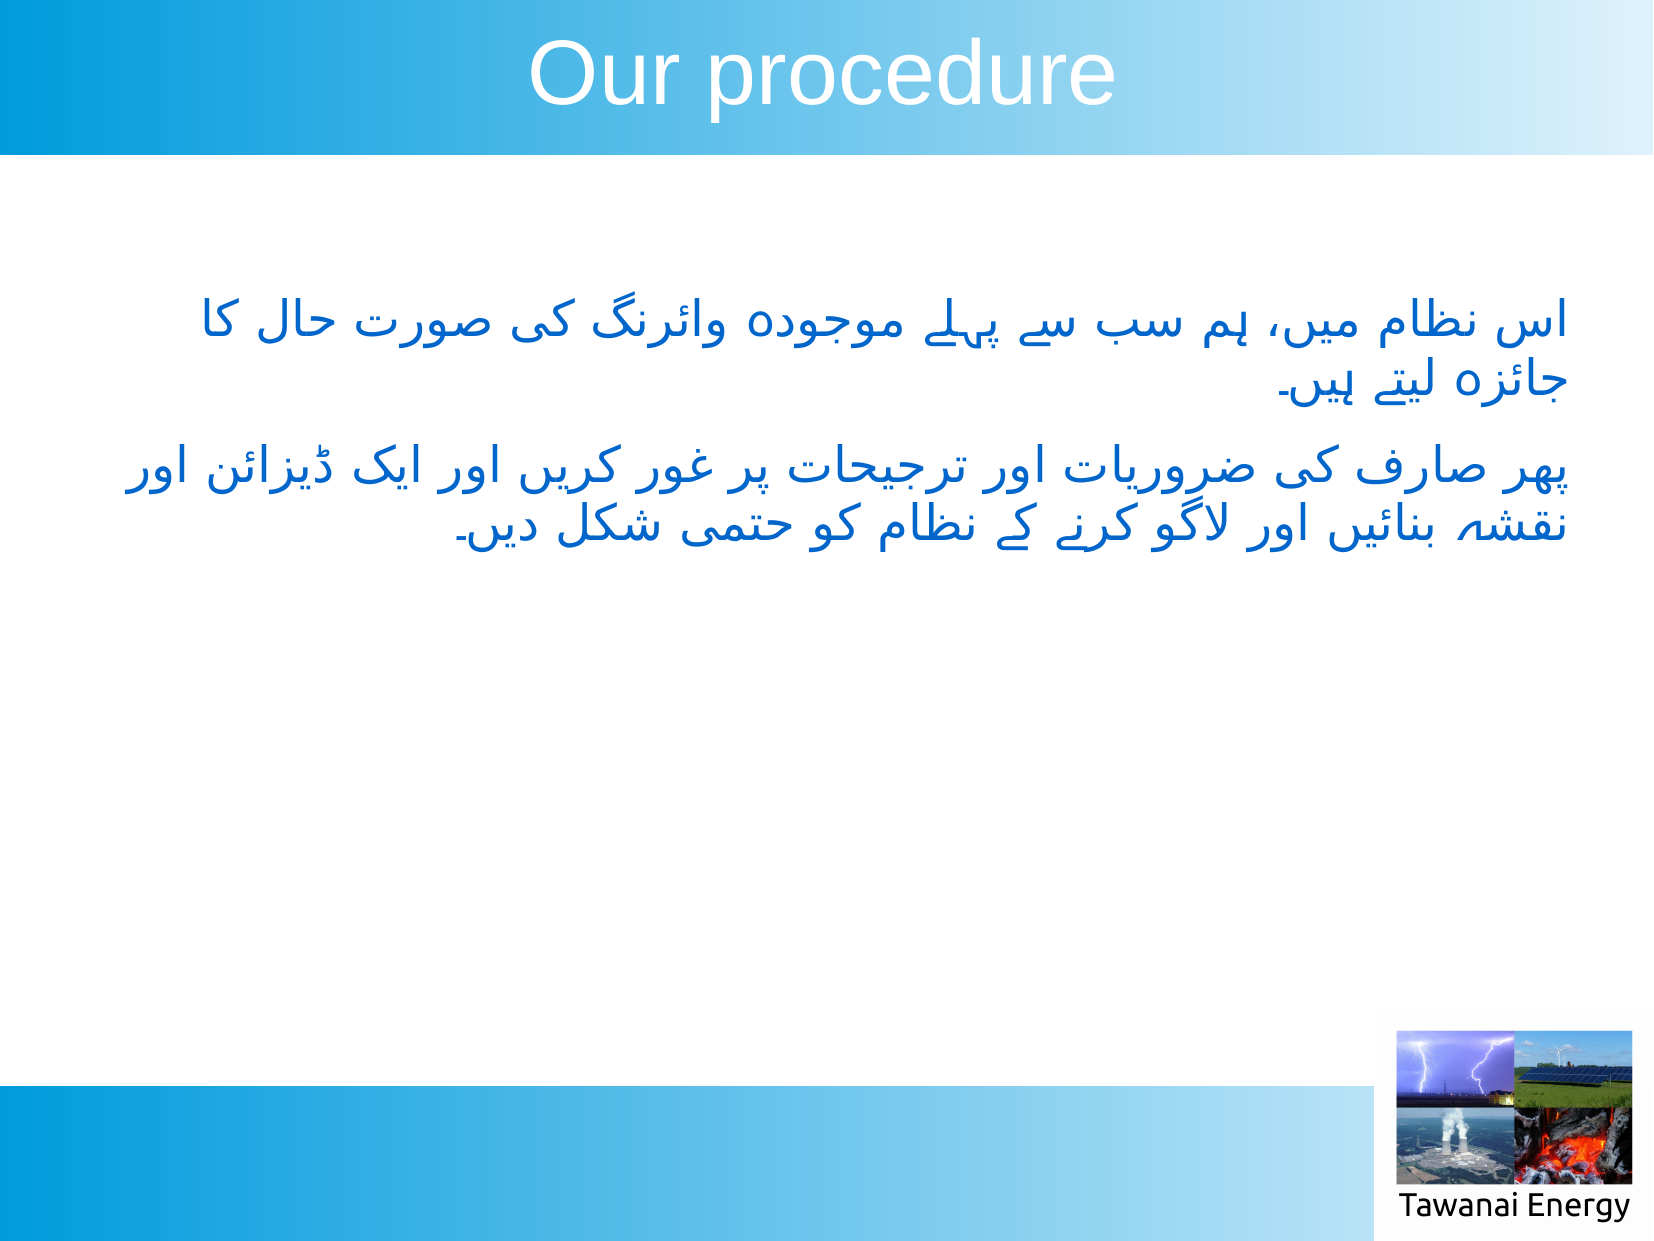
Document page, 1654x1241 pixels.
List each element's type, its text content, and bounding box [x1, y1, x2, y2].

title Our procedure [79, 20, 1568, 126]
list اس نظام میں، ہم سب سے پہلے موجودہ وائرنگ کی صورت حال کا جائزہ لیتے ہیں۔ پھر صارف کی ضروریات اور ترجیحات پر غور کریں اور ایک ڈیزائن اور نقشہ بنائیں اور لاگو کرنے کے نظام کو حتمی شکل دیں۔ [82, 290, 1571, 1010]
picture [1374, 1009, 1654, 1241]
